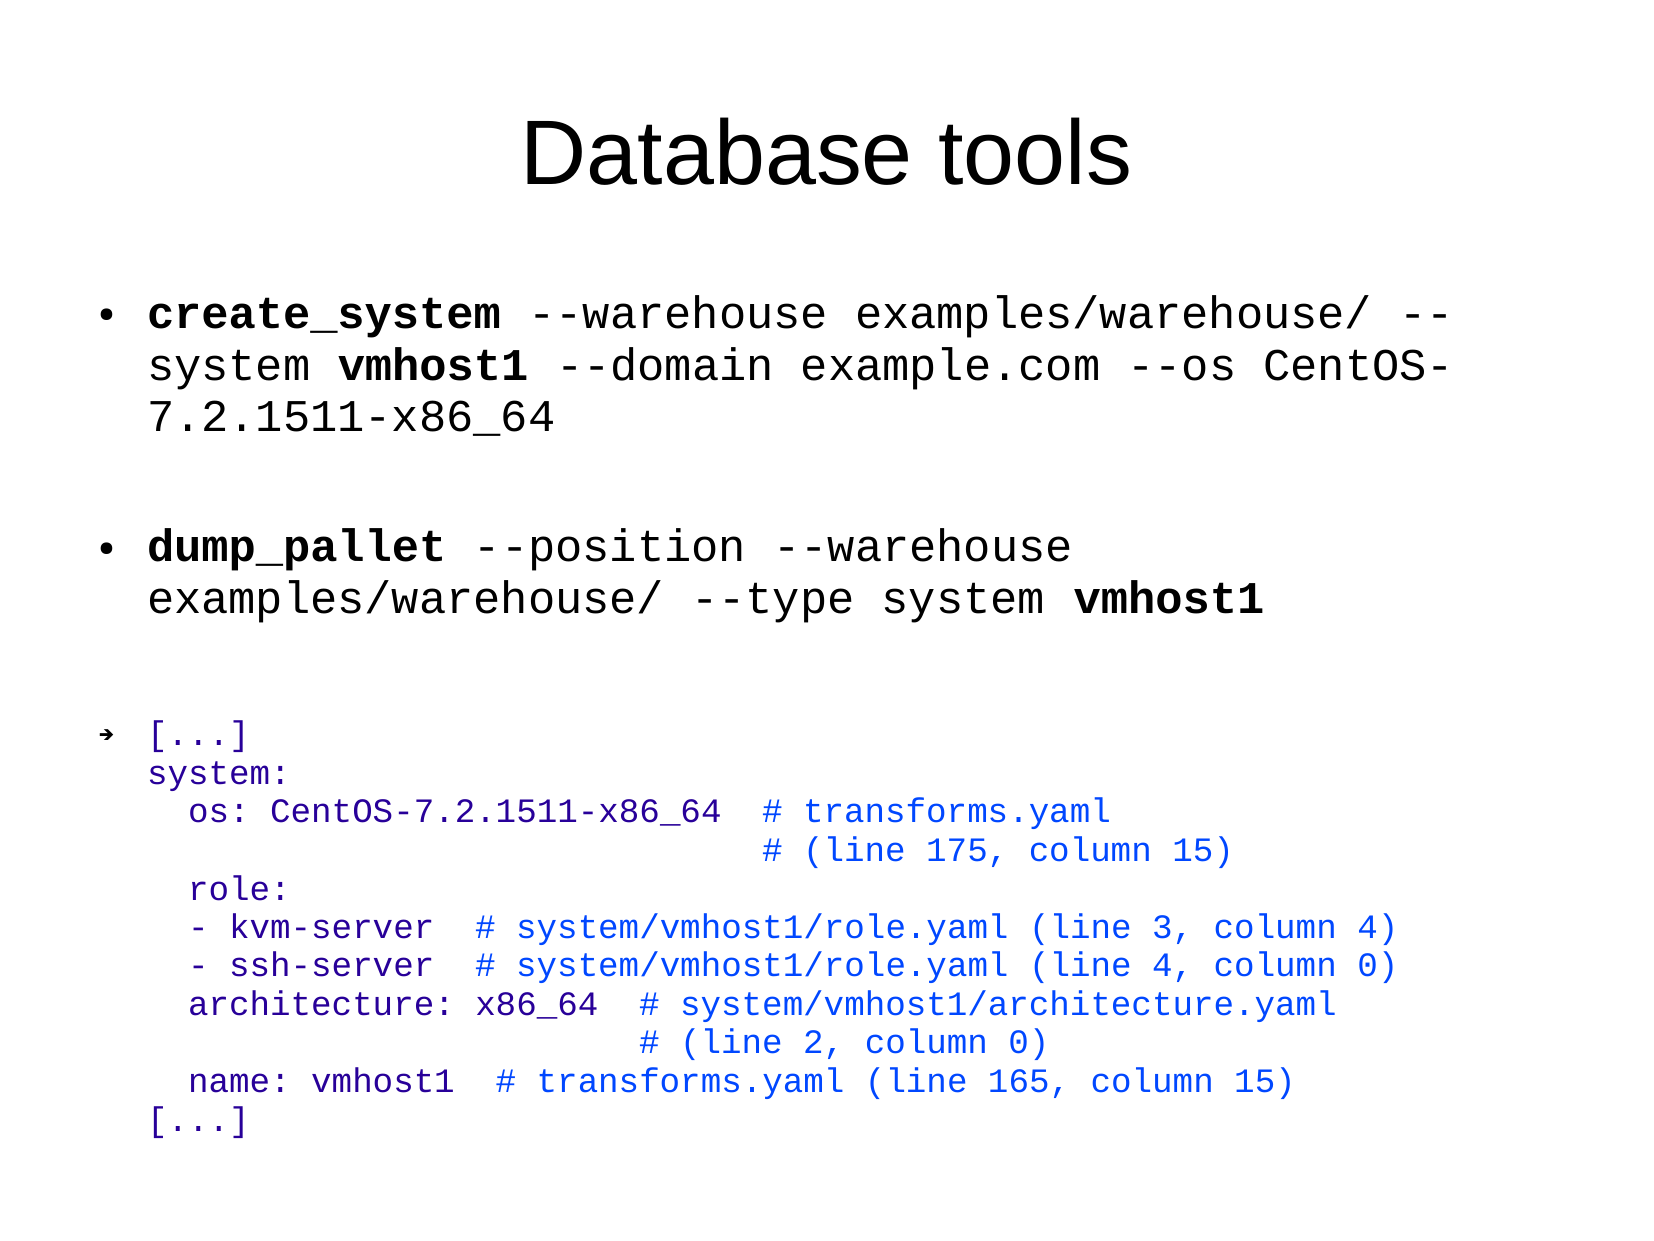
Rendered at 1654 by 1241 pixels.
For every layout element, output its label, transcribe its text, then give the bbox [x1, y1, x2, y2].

title Database tools [82, 49, 1571, 257]
list create_system --warehouse examples/warehouse/ --system vmhost1 --domain example.com --os CentOS-7.2.1511-x86_64 dump_pallet --position --warehouse examples/warehouse/ --type system vmhost1 [...] system: os: CentOS-7.2.1511-x86_64 # transforms.yaml # (line 175, column 15) role: - kvm-server # system/vmhost1/role.yaml (line 3, column 4) - ssh-server # system/vmhost1/role.yaml (line 4, column 0) architecture: x86_64 # system/vmhost1/architecture.yaml # (line 2, column 0) name: vmhost1 # transforms.yaml (line 165, column 15) [...] [82, 290, 1619, 1146]
